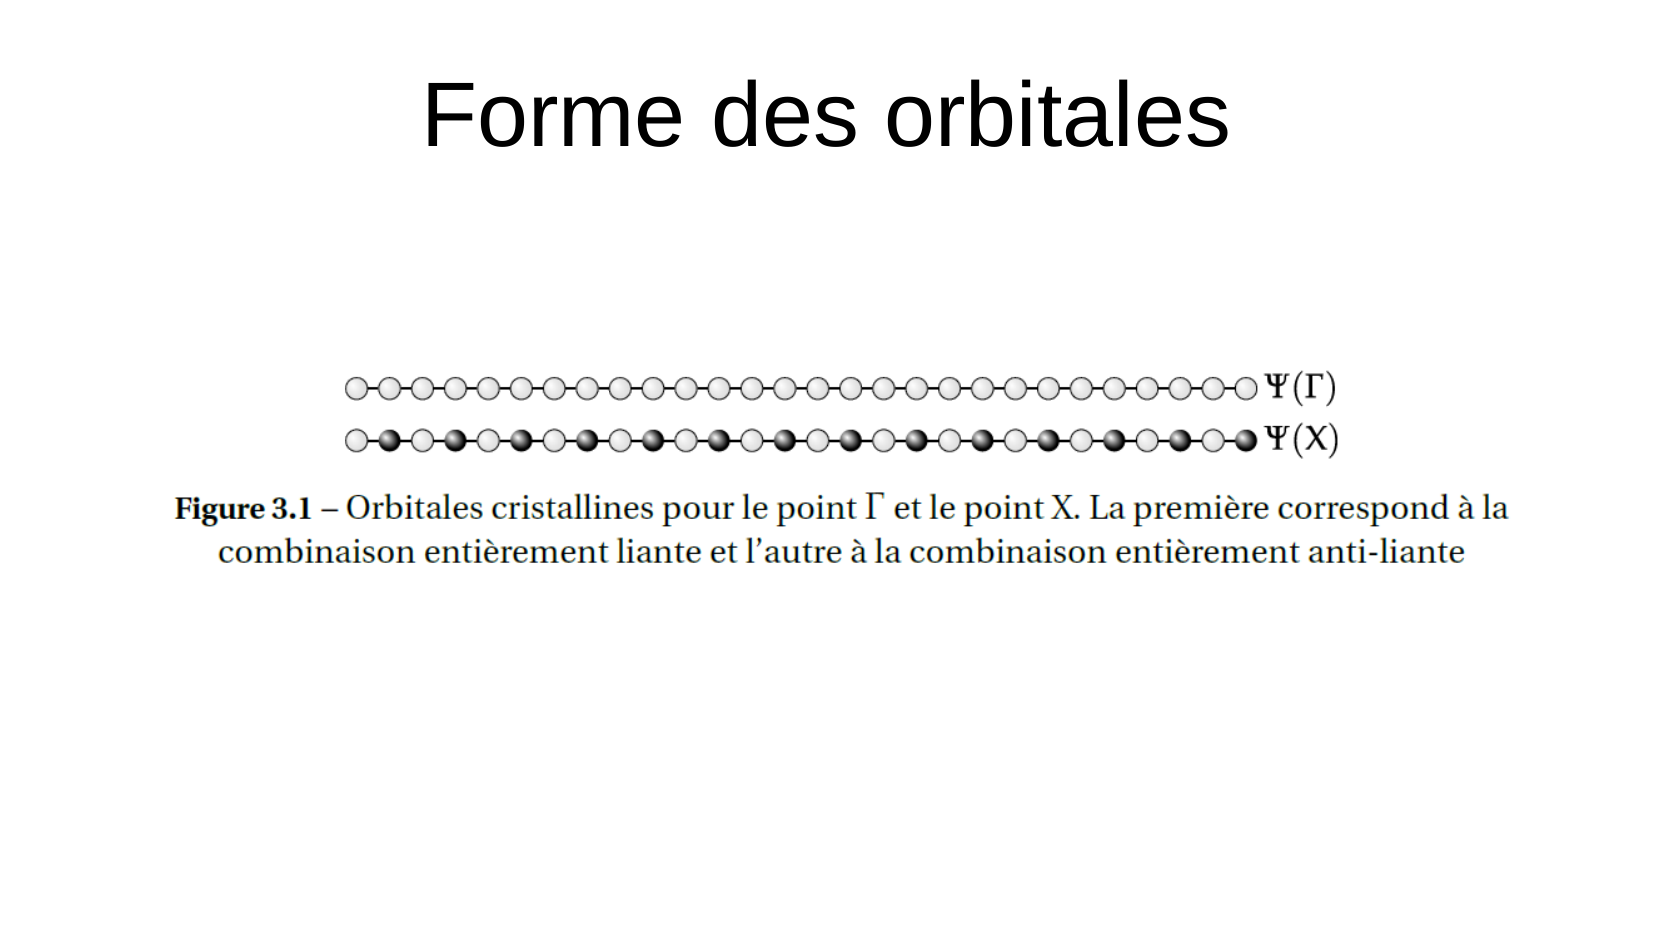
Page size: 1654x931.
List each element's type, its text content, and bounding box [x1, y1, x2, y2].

picture [130, 342, 1534, 593]
title Forme des orbitales [82, 37, 1571, 193]
